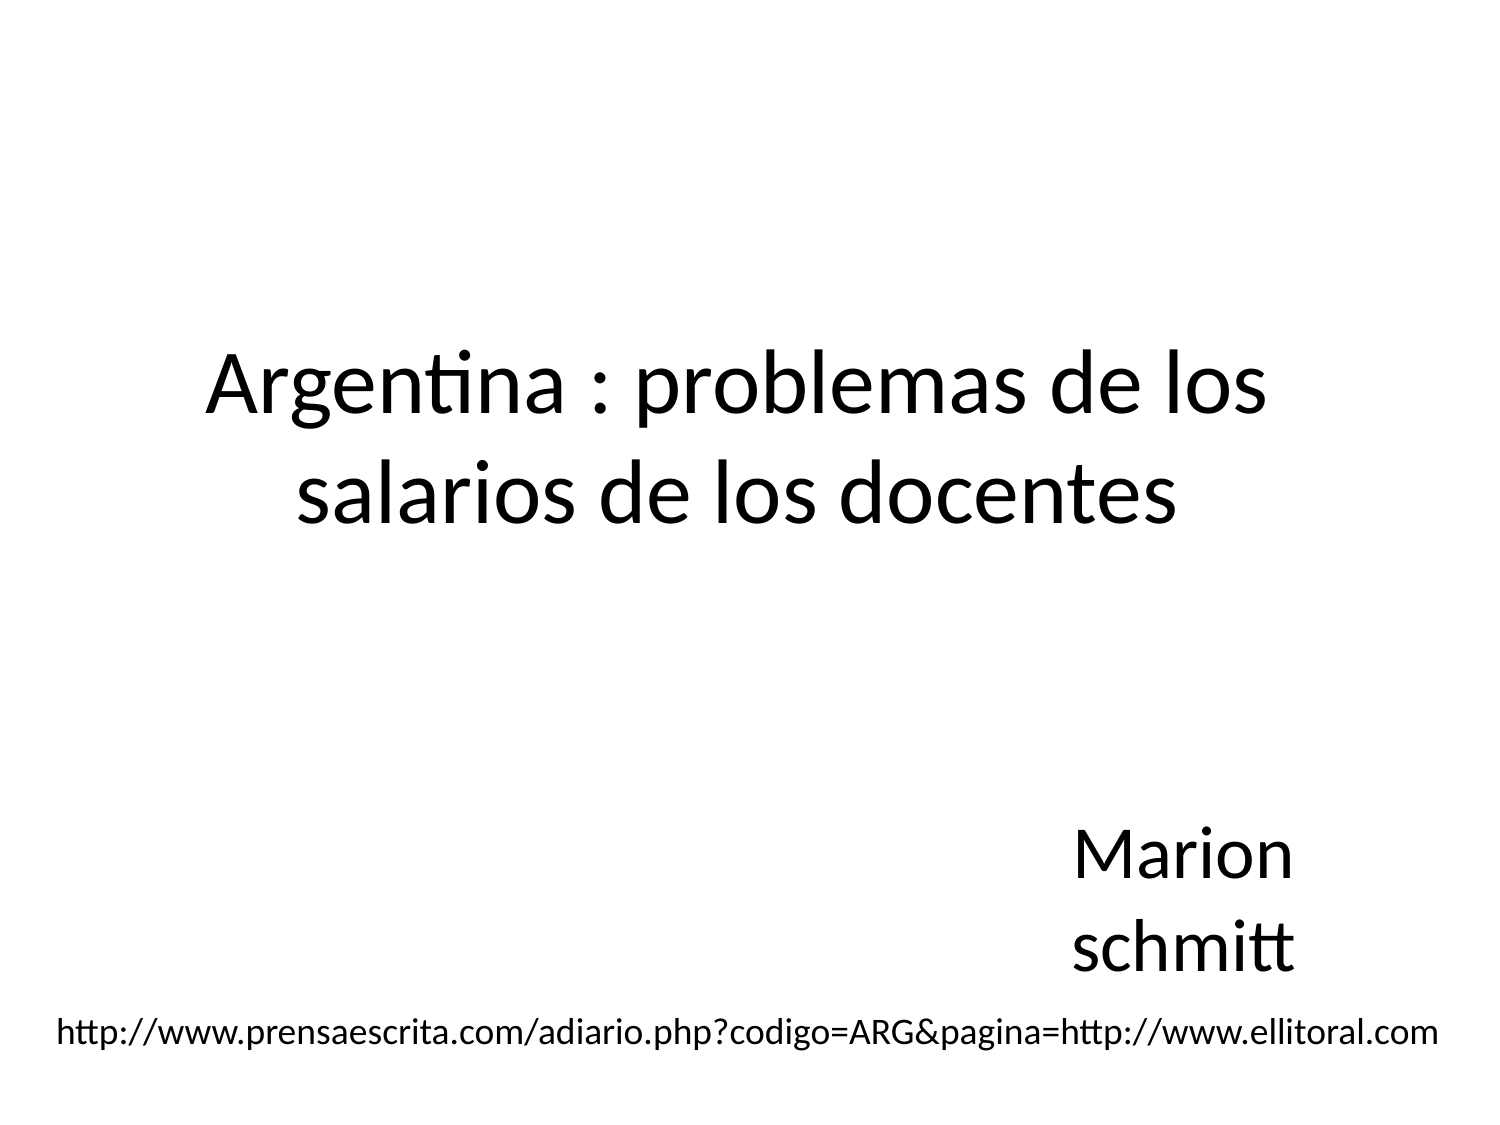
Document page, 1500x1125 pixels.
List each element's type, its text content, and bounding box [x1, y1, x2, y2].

title Argentina : problemas de los salarios de los docentes [100, 314, 1376, 705]
text_box http://www.prensaescrita.com/adiario.php?codigo=ARG&pagina=http://www.ellitoral.com [41, 999, 1471, 1060]
subtitle Marion schmitt [956, 779, 1411, 882]
